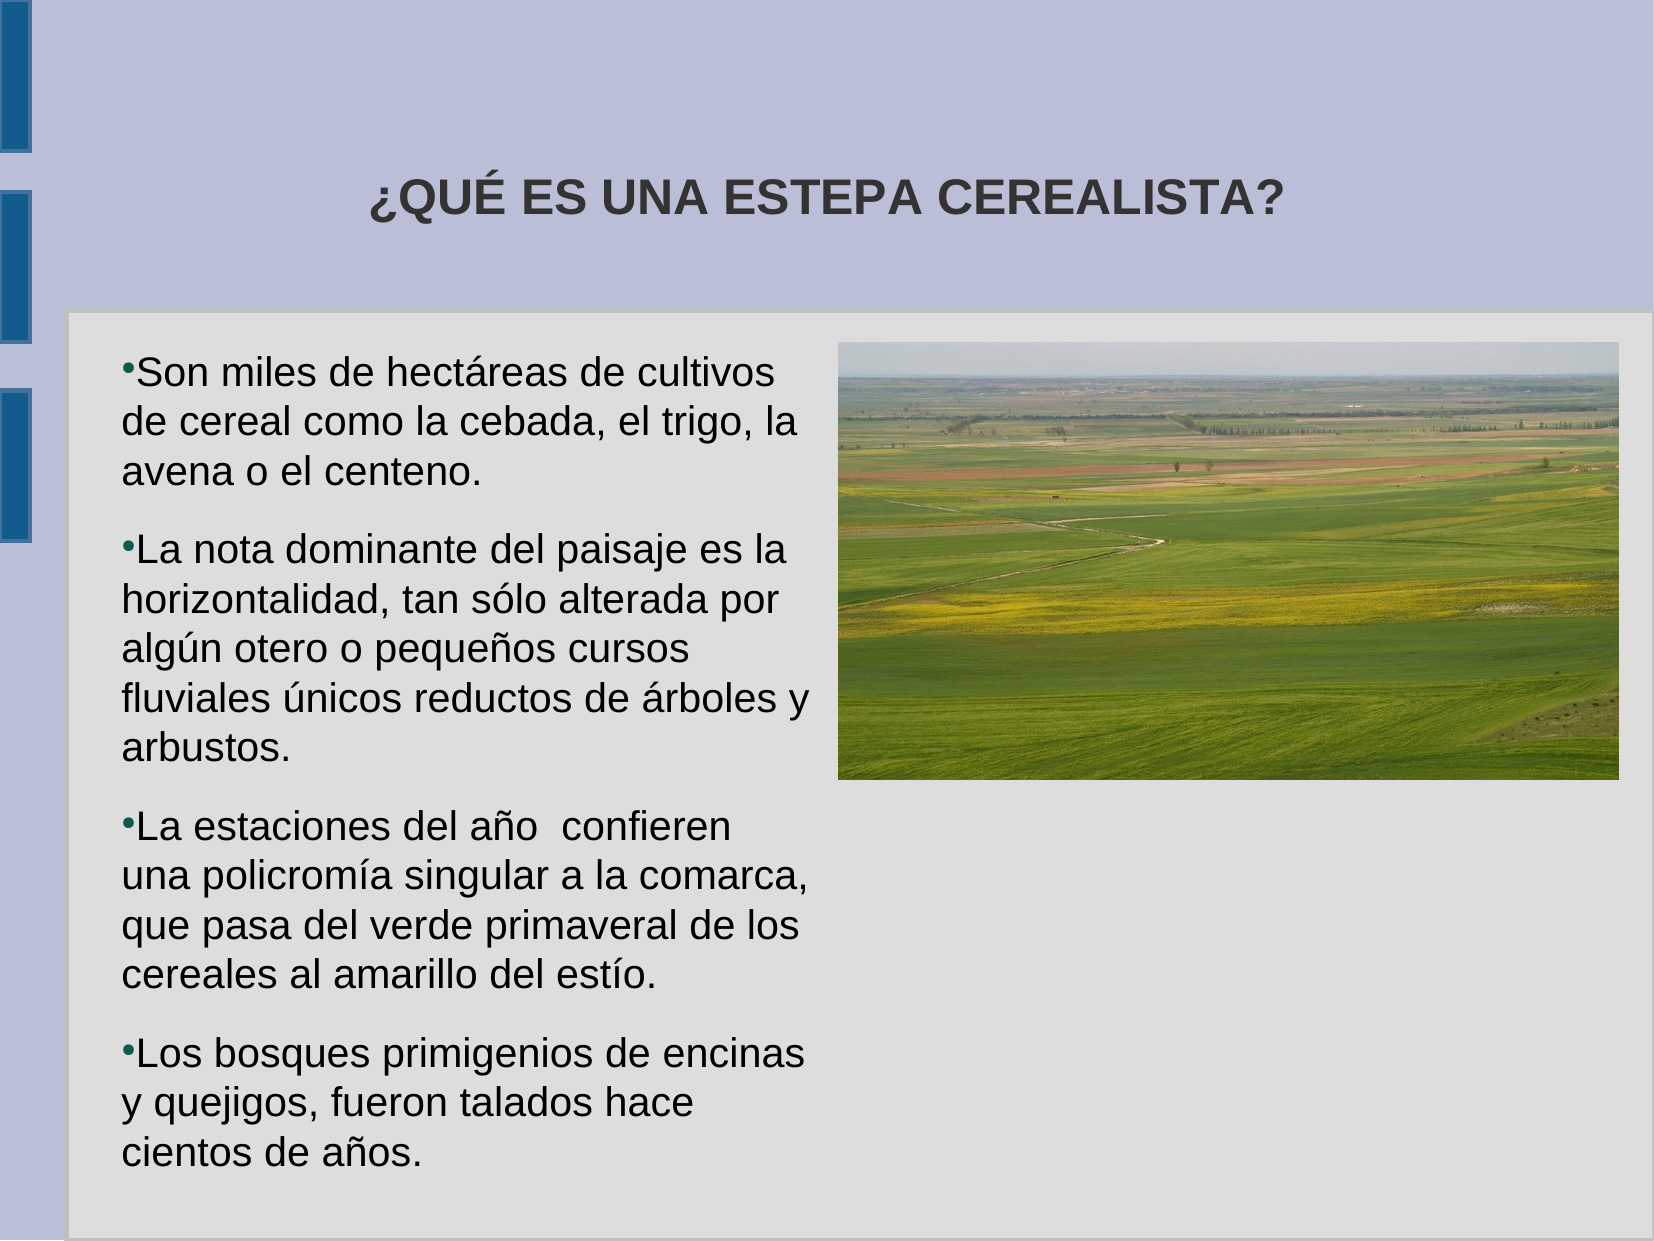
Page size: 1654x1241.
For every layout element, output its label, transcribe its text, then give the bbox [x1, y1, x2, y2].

title ¿QUÉ ES UNA ESTEPA CEREALISTA? [121, 91, 1534, 299]
list Son miles de hectáreas de cultivos de cereal como la cebada, el trigo, la avena o el centeno. La nota dominante del paisaje es la horizontalidad, tan sólo alterada por algún otero o pequeños cursos fluviales únicos reductos de árboles y arbustos. La estaciones del año confieren una policromía singular a la comarca, que pasa del verde primaveral de los cereales al amarillo del estío. Los bosques primigenios de encinas y quejigos, fueron talados hace cientos de años. [121, 344, 811, 1224]
picture [838, 342, 1619, 780]
